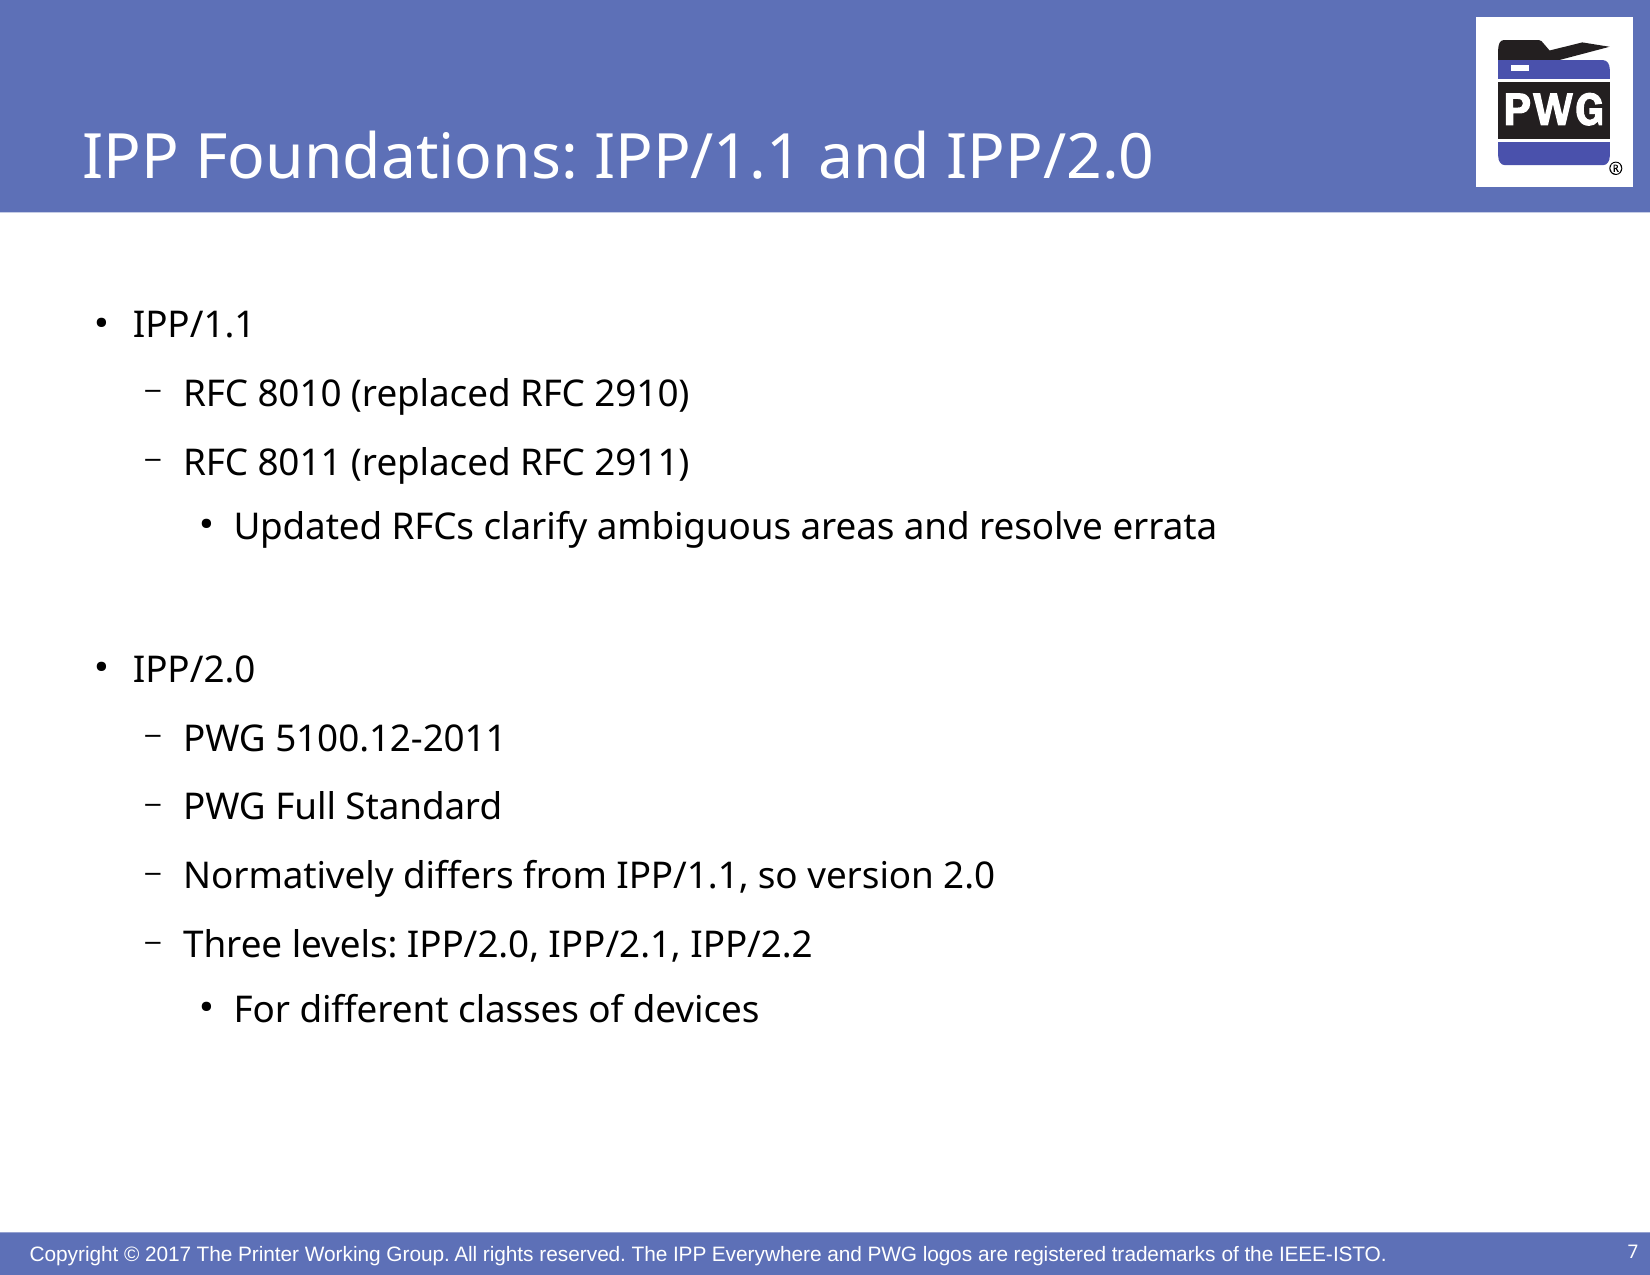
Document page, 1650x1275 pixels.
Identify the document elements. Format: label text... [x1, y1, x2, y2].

title IPP Foundations: IPP/1.1 and IPP/2.0 [82, 8, 1449, 198]
list IPP/1.1 RFC 8010 (replaced RFC 2910) RFC 8011 (replaced RFC 2911) Updated RFCs clarify ambiguous areas and resolve errata IPP/2.0 PWG 5100.12-2011 PWG Full Standard Normatively differs from IPP/1.1, so version 2.0 Three levels: IPP/2.0, IPP/2.1, IPP/2.2 For different classes of devices [82, 298, 1568, 1038]
